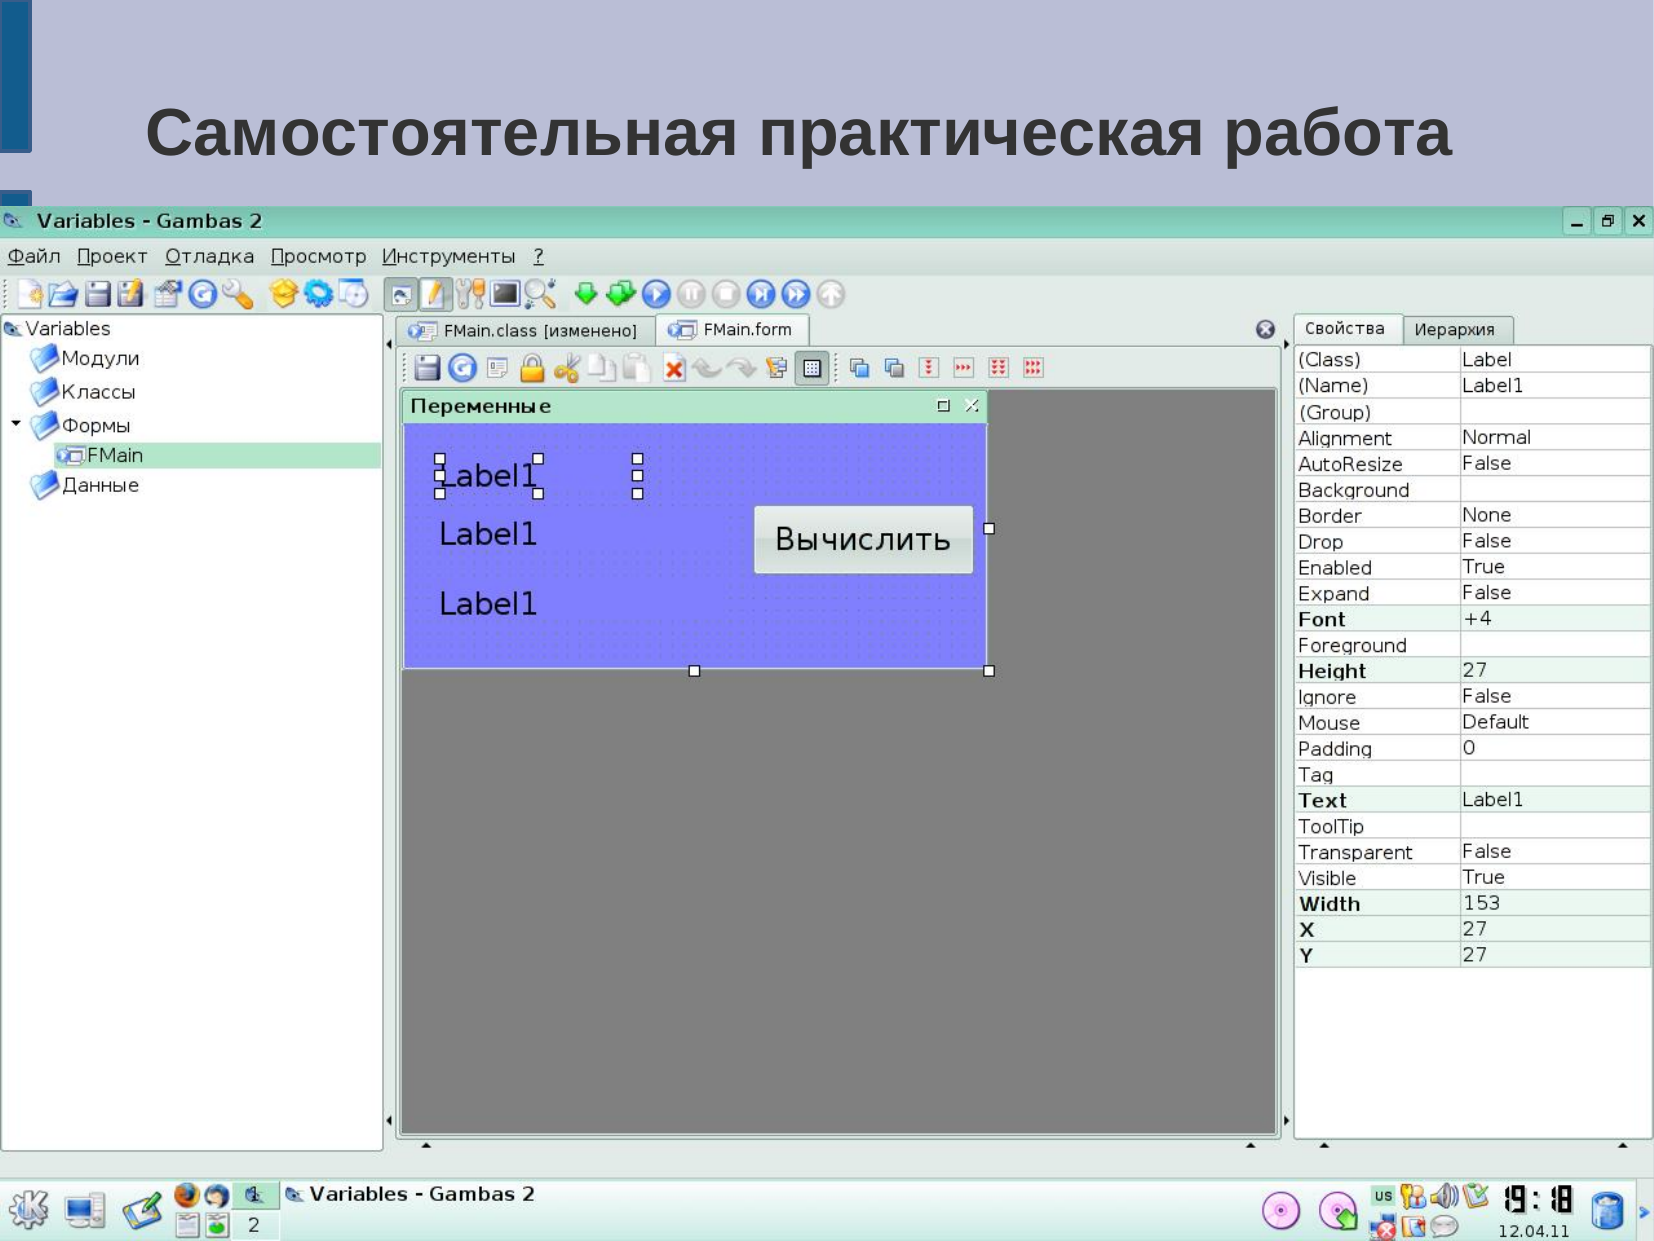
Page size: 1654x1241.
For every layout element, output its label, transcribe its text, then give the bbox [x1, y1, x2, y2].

picture [0, 206, 1654, 1241]
title Самостоятельная практическая работа [93, 33, 1506, 206]
